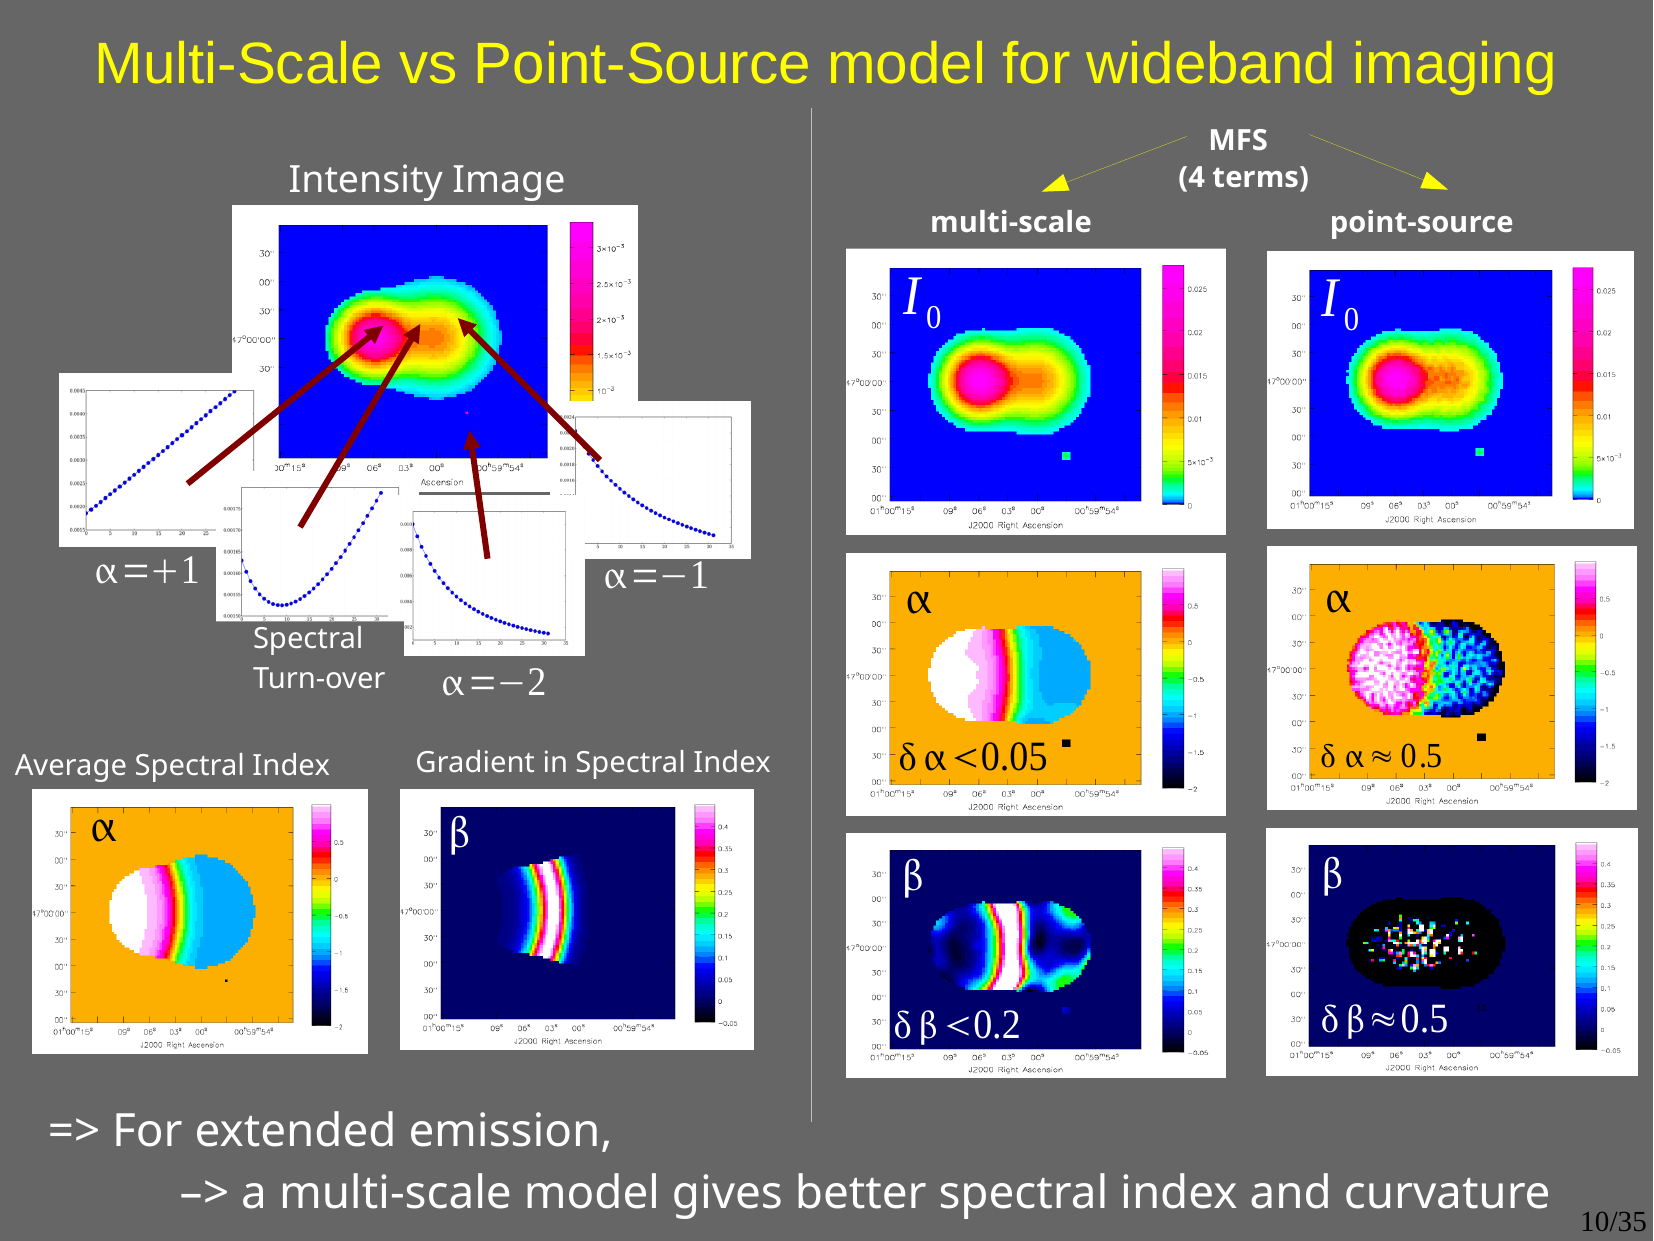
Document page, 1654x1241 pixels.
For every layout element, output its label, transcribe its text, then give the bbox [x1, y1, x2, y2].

chart [1310, 847, 1365, 910]
picture [846, 833, 1226, 1078]
picture [400, 789, 754, 1050]
text_box multi-scale [915, 195, 1128, 245]
chart [84, 547, 208, 593]
chart [437, 806, 492, 869]
chart [888, 734, 1055, 781]
picture [1267, 251, 1634, 529]
chart [894, 572, 950, 635]
picture [1267, 546, 1637, 810]
text_box => For extended emission, –> a multi-scale model gives better spectral index and curvature maps [33, 1089, 1642, 1216]
chart [1305, 267, 1371, 338]
chart [78, 800, 135, 863]
picture [1266, 828, 1638, 1076]
chart [1310, 995, 1457, 1043]
text_box Gradient in Spectral Index [400, 734, 811, 782]
title Multi-Scale vs Point-Source model for wideband imaging [82, 13, 1571, 114]
text_box Intensity Image [273, 145, 637, 202]
picture [59, 205, 751, 656]
chart [887, 265, 953, 336]
text_box point-source [1315, 195, 1553, 245]
text_box [817, 191, 1640, 249]
chart [1313, 571, 1370, 634]
picture [846, 553, 1226, 816]
chart [882, 1001, 1028, 1049]
picture [32, 789, 368, 1054]
text_box Average Spectral Index [0, 737, 382, 785]
text_box MFS (4 terms) [1163, 112, 1355, 195]
chart [1310, 737, 1459, 784]
chart [431, 660, 555, 706]
text_box [211, 621, 404, 703]
chart [891, 848, 946, 911]
chart [593, 553, 717, 599]
picture [846, 249, 1226, 535]
text_box Spectral Turn-over [238, 610, 407, 697]
